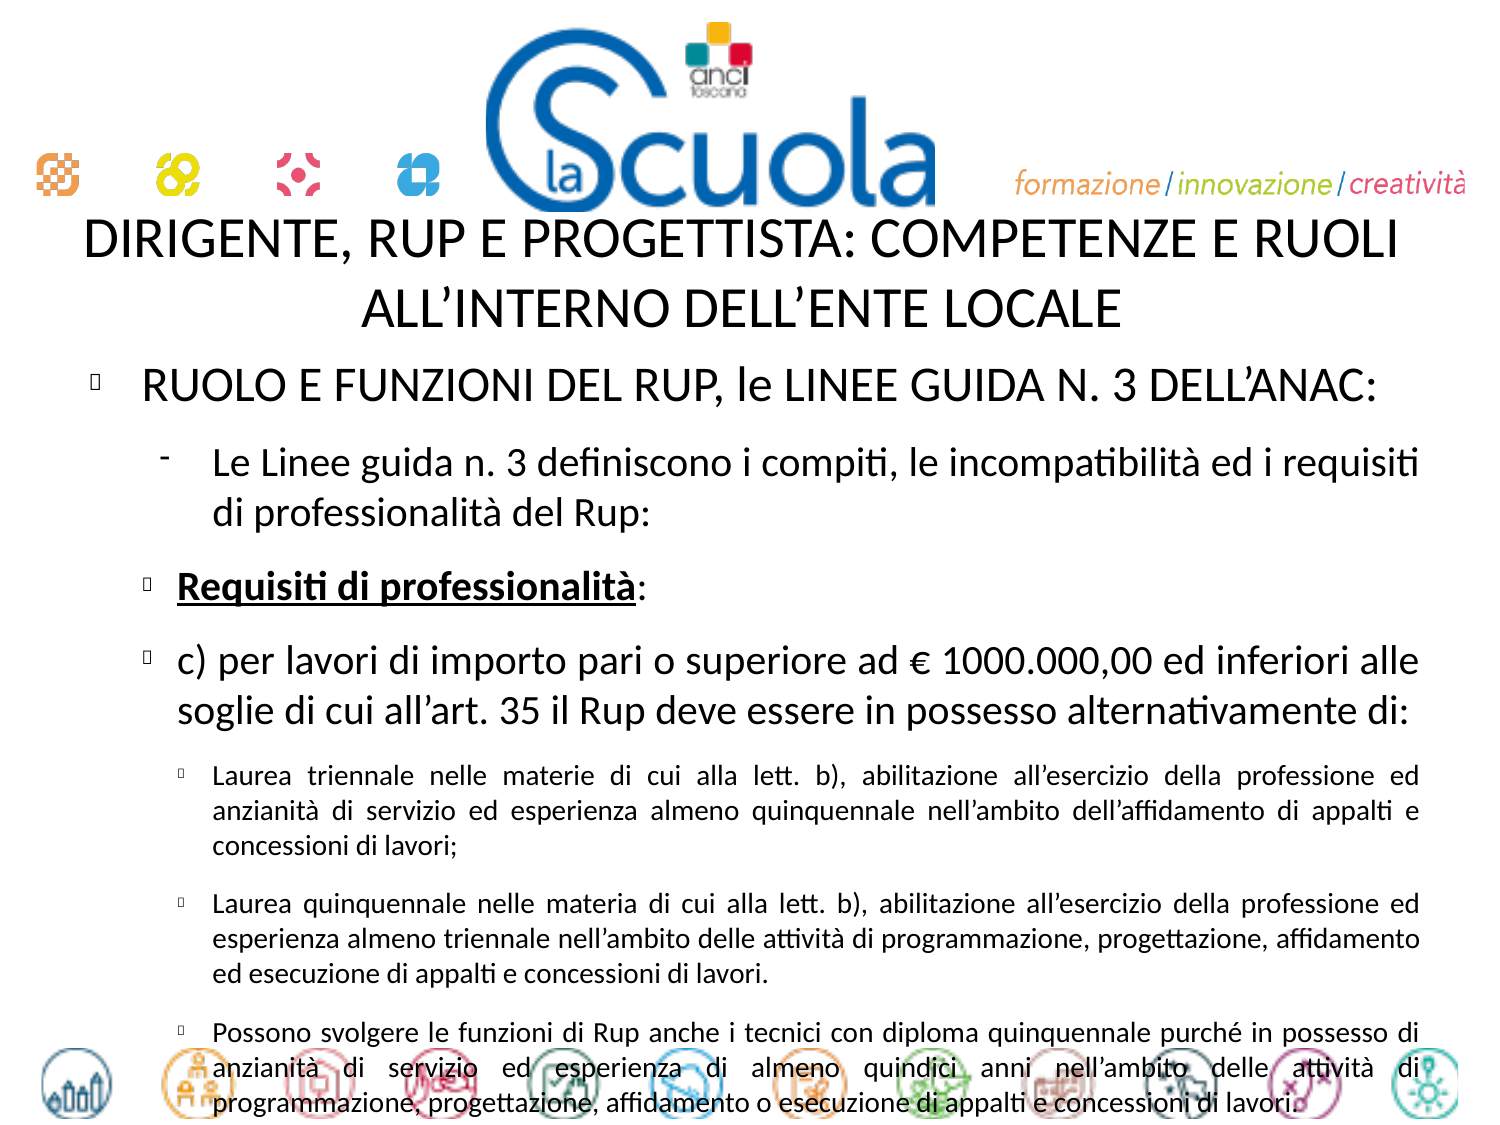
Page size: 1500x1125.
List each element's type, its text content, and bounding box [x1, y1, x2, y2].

text_box DIRIGENTE, RUP E PROGETTISTA: COMPETENZE E RUOLI ALL’INTERNO DELL’ENTE LOCALE [67, 175, 1418, 364]
text_box RUOLO E FUNZIONI DEL RUP, le LINEE GUIDA N. 3 DELL’ANAC: Le Linee guida n. 3 definiscono i compiti, le incompatibilità ed i requisiti di professionalità del Rup: Requisiti di professionalità: c) per lavori di importo pari o superiore ad € 1000.000,00 ed inferiori alle soglie di cui all’art. 35 il Rup deve essere in possesso alternativamente di: Laurea triennale nelle materie di cui alla lett. b), abilitazione all’esercizio della professione ed anzianità di servizio ed esperienza almeno quinquennale nell’ambito dell’affidamento di appalti e concessioni di lavori; Laurea quinquennale nelle materia di cui alla lett. b), abilitazione all’esercizio della professione ed esperienza almeno triennale nell’ambito delle attività di programmazione, progettazione, affidamento ed esecuzione di appalti e concessioni di lavori. Possono svolgere le funzioni di Rup anche i tecnici con diploma quinquennale purché in possesso di anzianità di servizio ed esperienza di almeno quindici anni nell’ambito delle attività di programmazione, progettazione, affidamento o esecuzione di appalti e concessioni di lavori. [70, 351, 1421, 1004]
